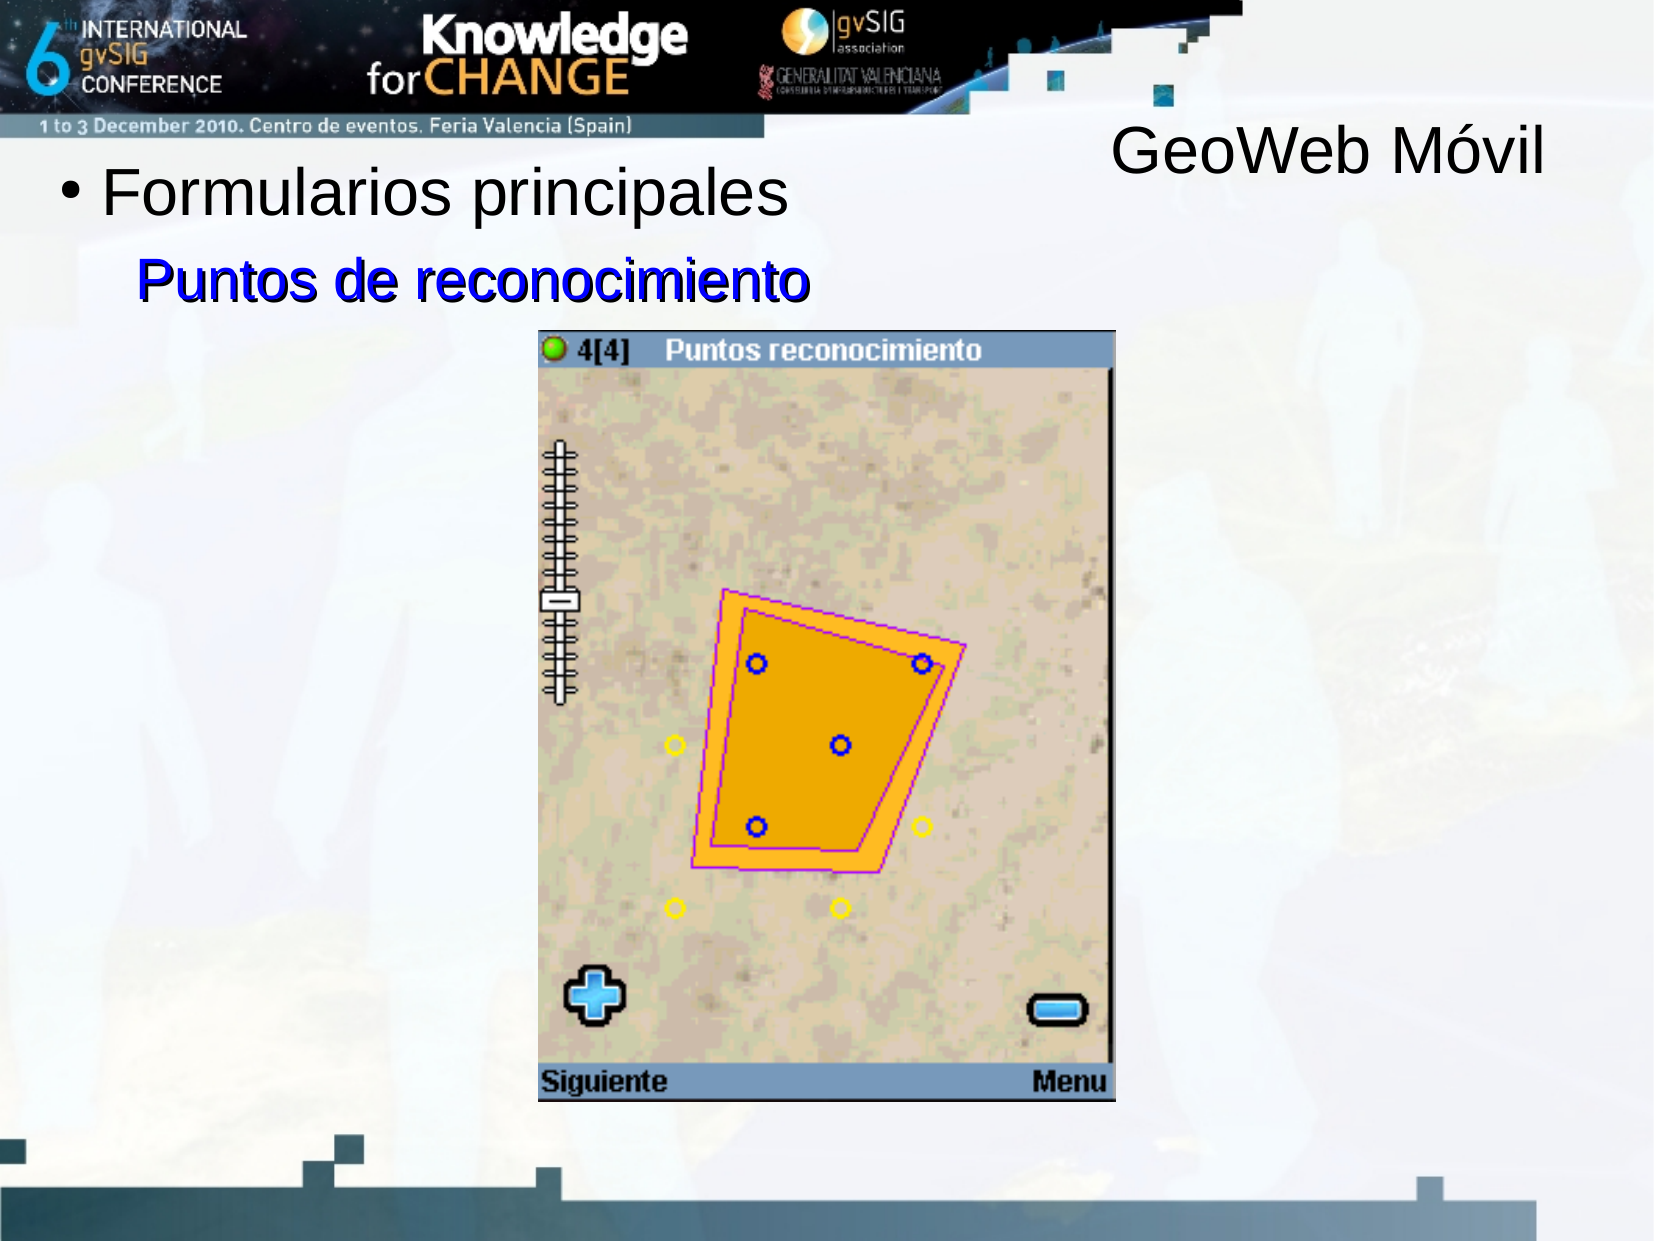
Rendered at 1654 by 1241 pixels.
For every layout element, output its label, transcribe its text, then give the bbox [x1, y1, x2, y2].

title Formularios principales [59, 147, 798, 237]
text_box Puntos de reconocimiento [64, 246, 1625, 312]
title GeoWeb Móvil [1062, 106, 1613, 195]
picture [0, 0, 1654, 1241]
